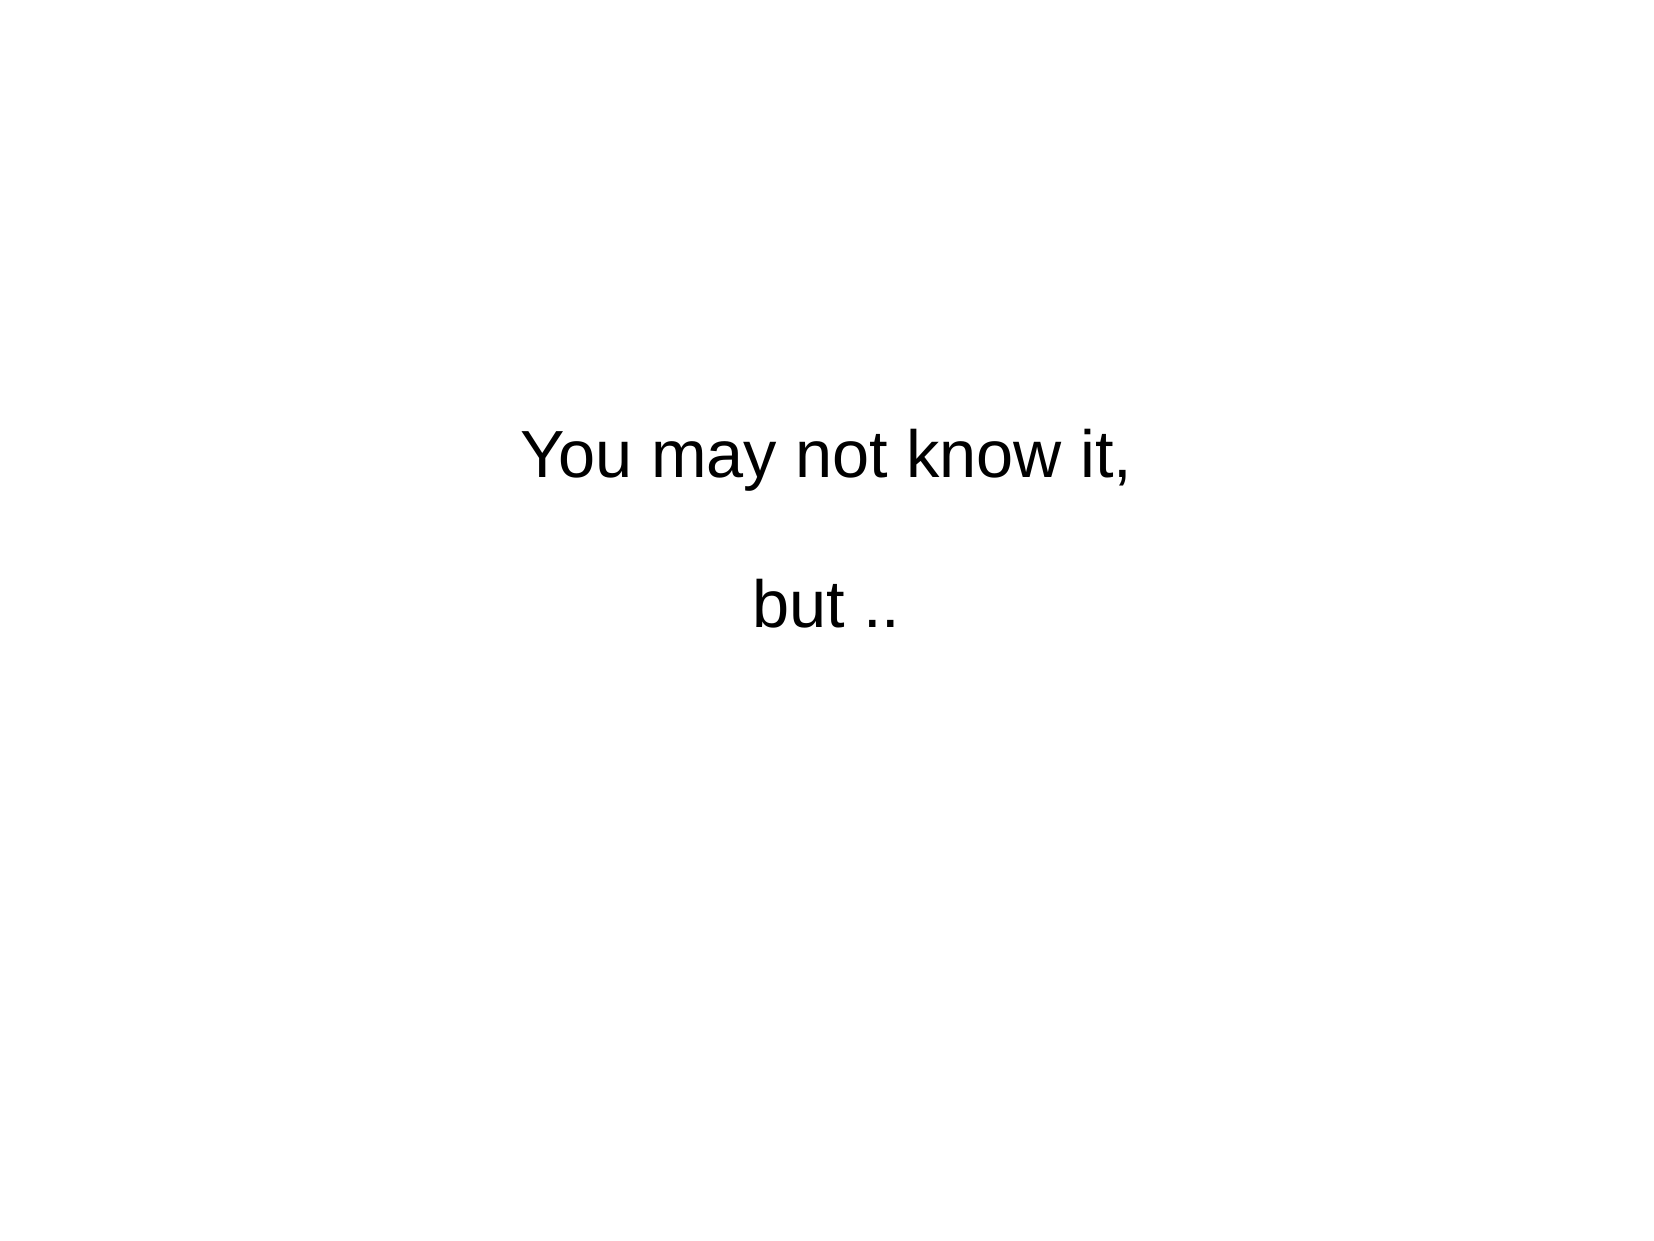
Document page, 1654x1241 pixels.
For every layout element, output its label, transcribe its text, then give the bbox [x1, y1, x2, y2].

subtitle You may not know it, but .. [82, 49, 1571, 1010]
